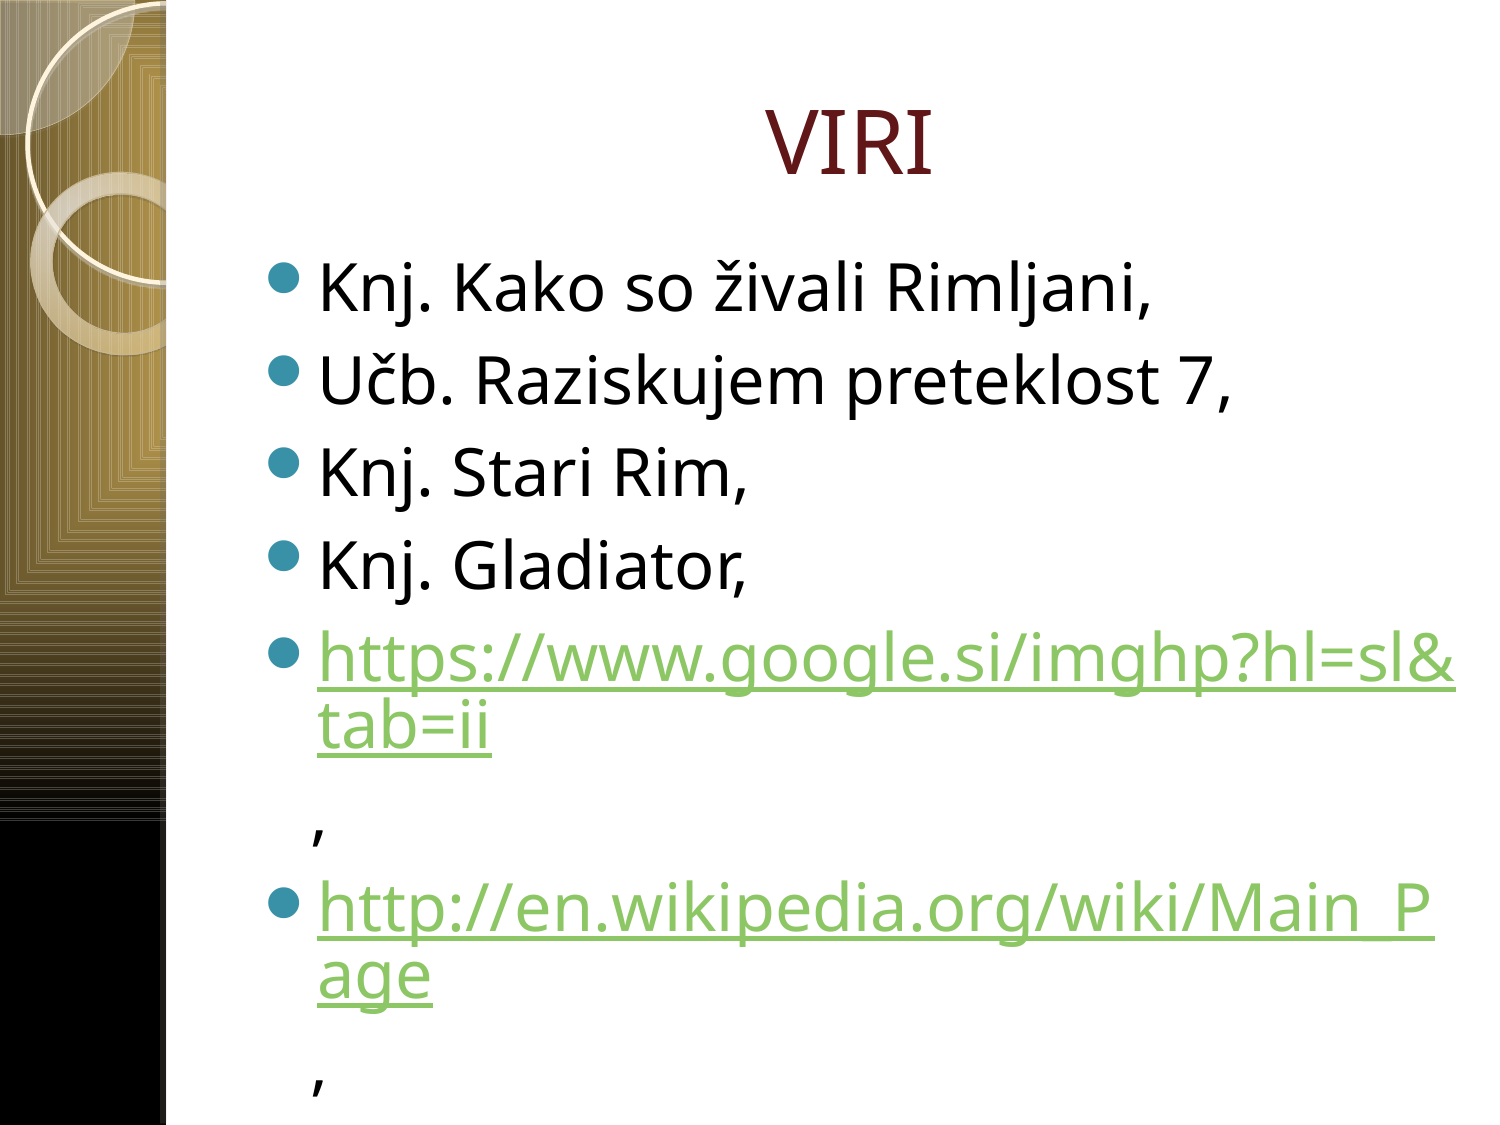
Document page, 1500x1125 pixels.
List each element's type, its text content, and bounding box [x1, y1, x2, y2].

title VIRI [235, 45, 1466, 233]
list Knj. Kako so živali Rimljani, Učb. Raziskujem preteklost 7, Knj. Stari Rim, Knj. Gladiator, https://www.google.si/imghp?hl=sl&tab=ii, http://en.wikipedia.org/wiki/Main_Page, In drugi spletni naslovi. [235, 237, 1477, 1025]
